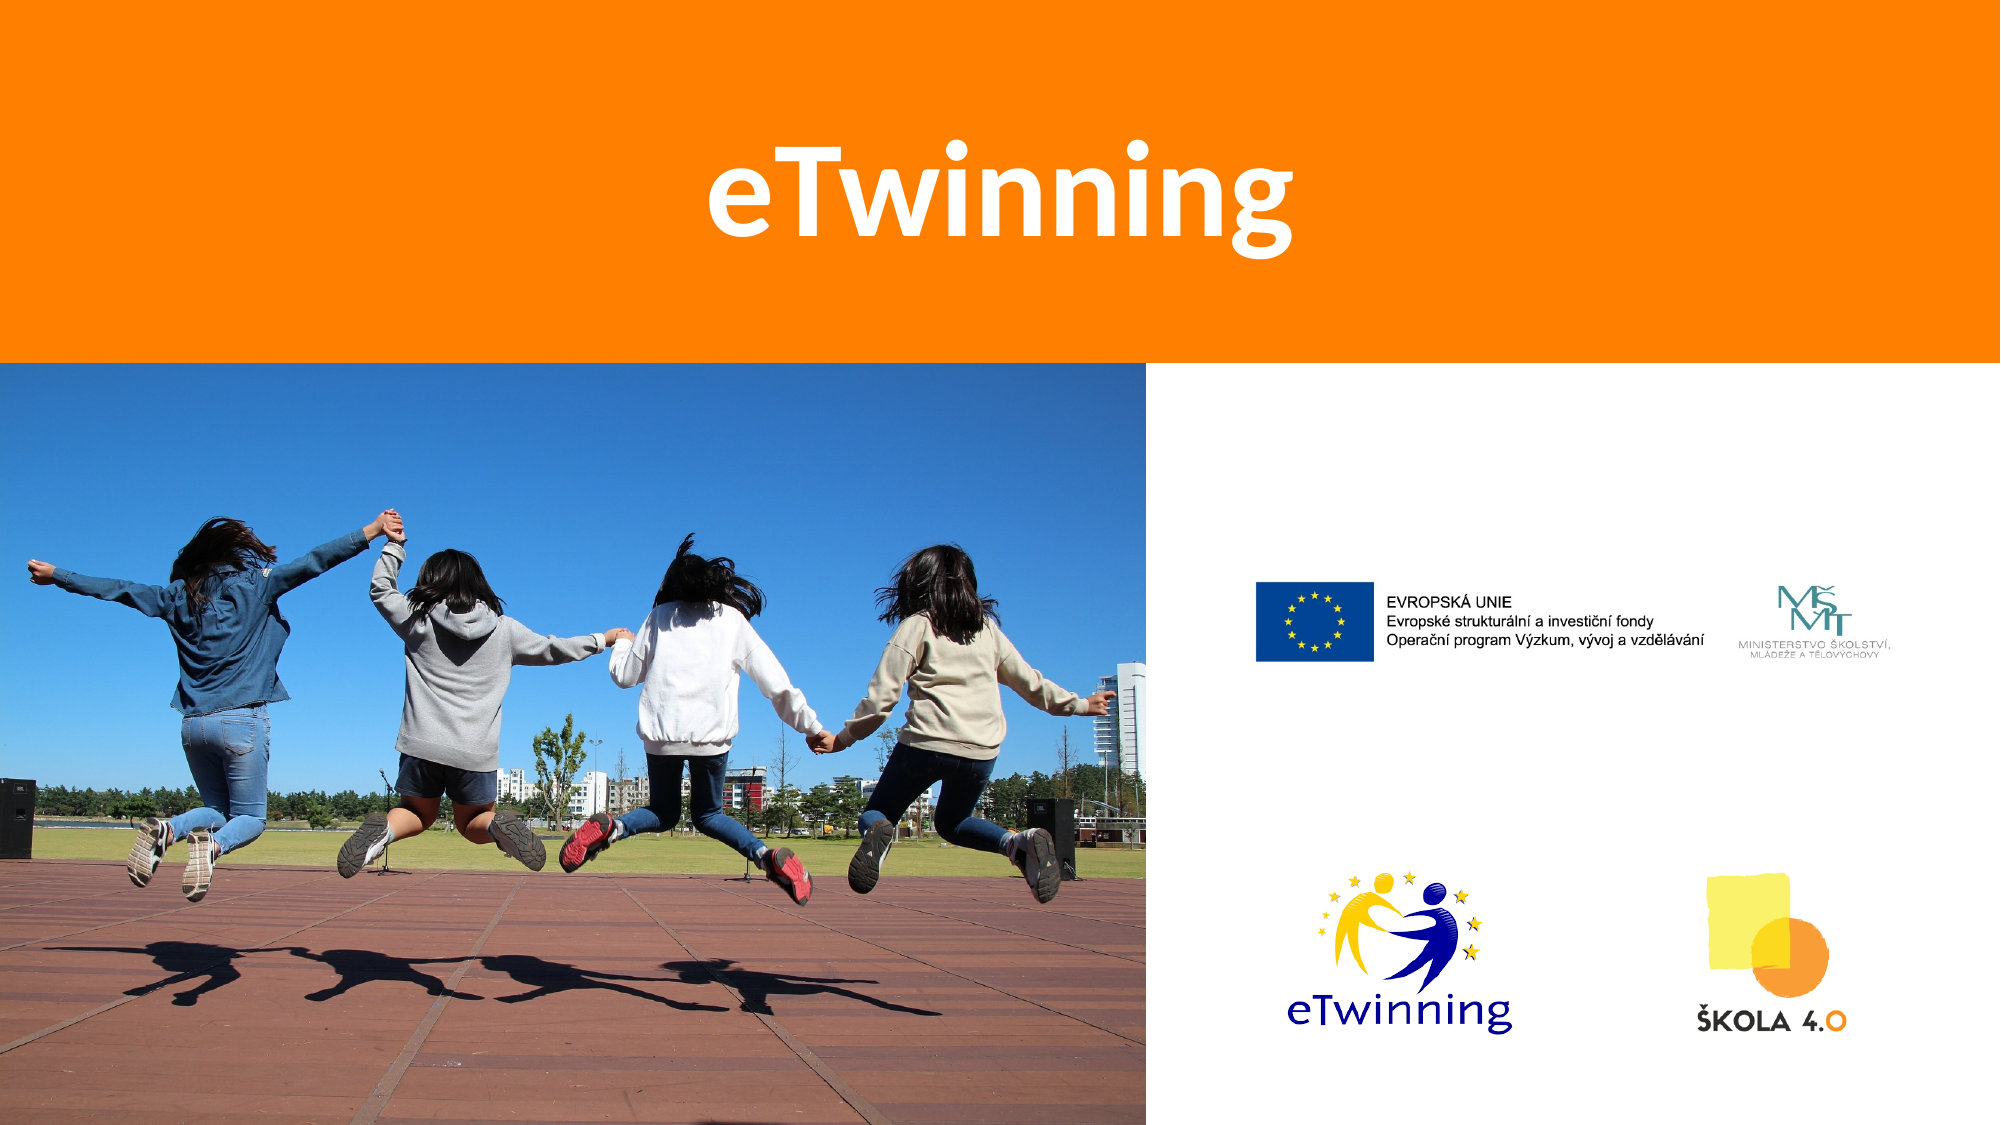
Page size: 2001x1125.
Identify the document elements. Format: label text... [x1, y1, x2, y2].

text_box eTwinning [0, 0, 2000, 363]
picture [1653, 834, 1891, 1070]
picture [1278, 860, 1521, 1044]
picture [1216, 542, 1929, 701]
picture [0, 363, 1146, 1125]
